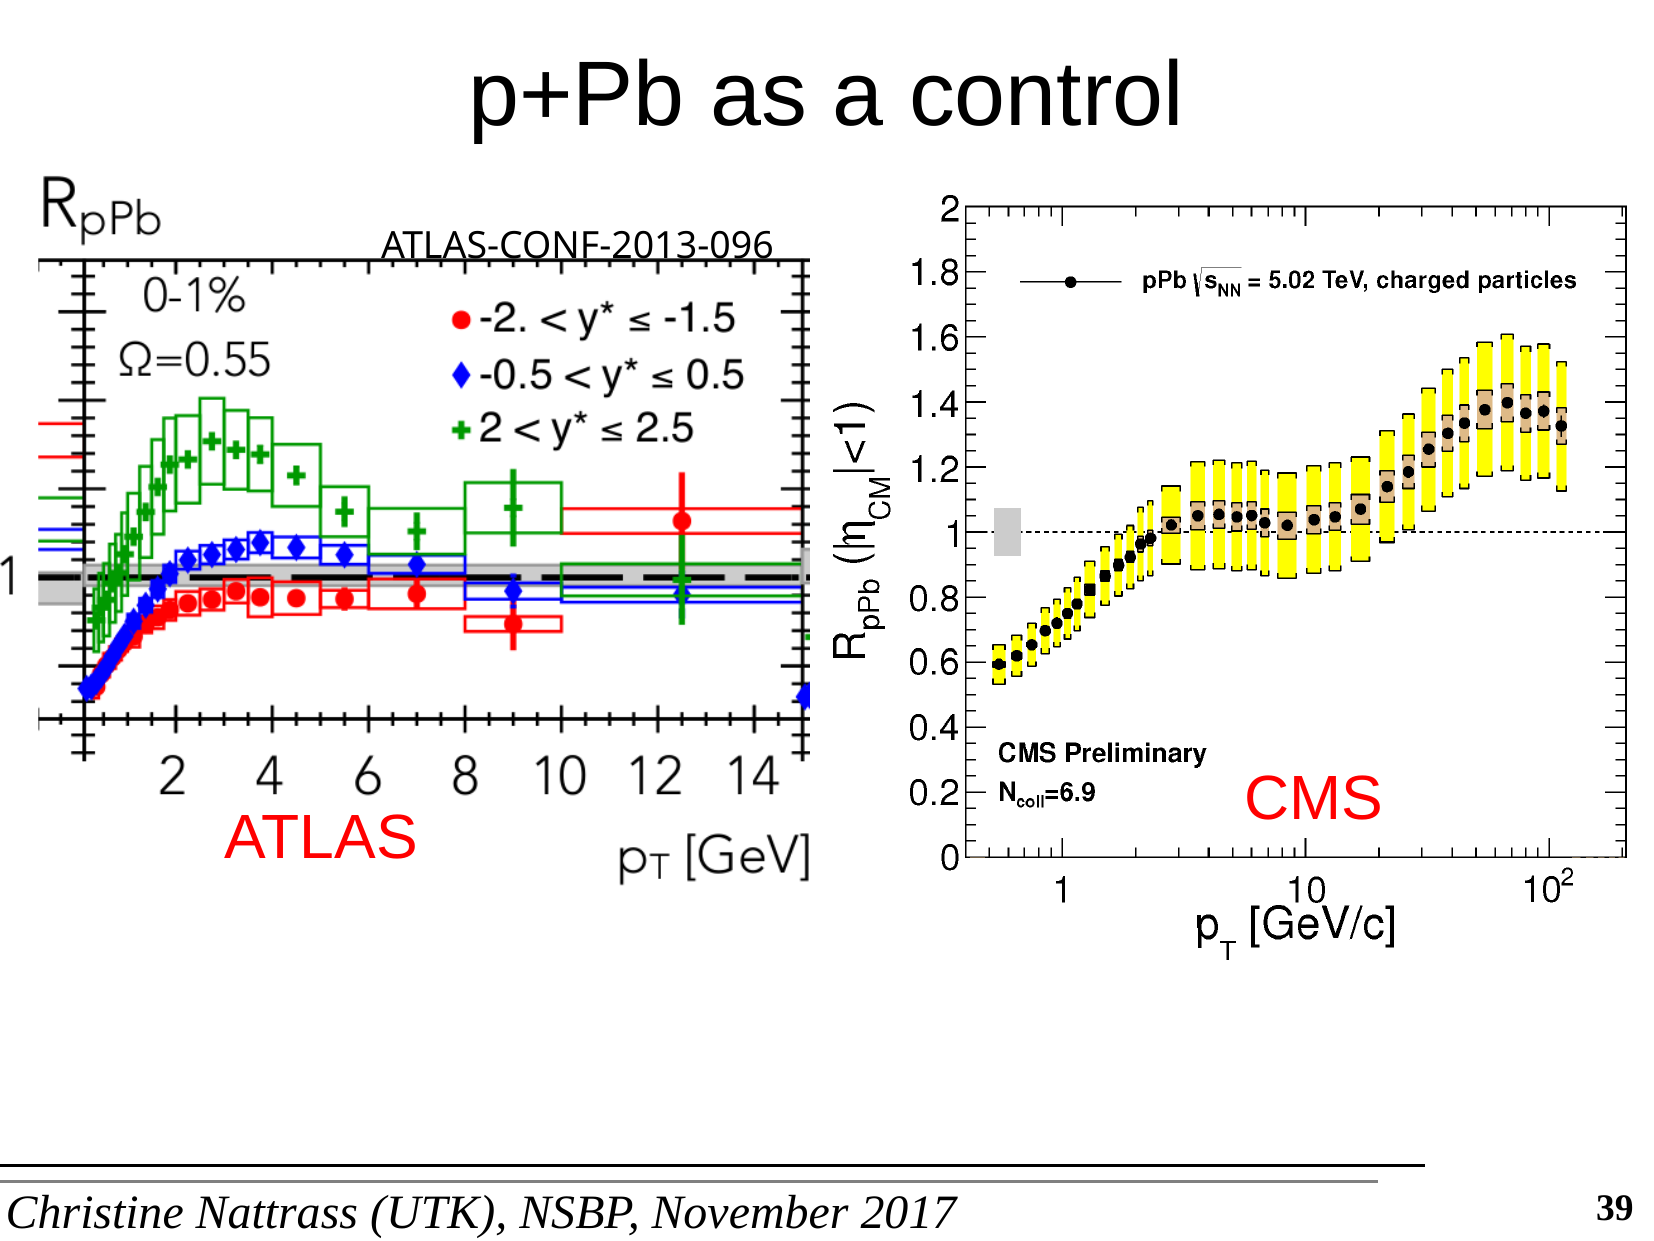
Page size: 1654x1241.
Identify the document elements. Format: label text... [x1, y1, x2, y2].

picture [833, 167, 1654, 961]
text_box CMS [1230, 755, 1654, 841]
text_box ATLAS [210, 795, 706, 880]
text_box ATLAS-CONF-2013-096 [366, 211, 826, 271]
picture [0, 137, 810, 903]
title p+Pb as a control [82, 42, 1571, 146]
